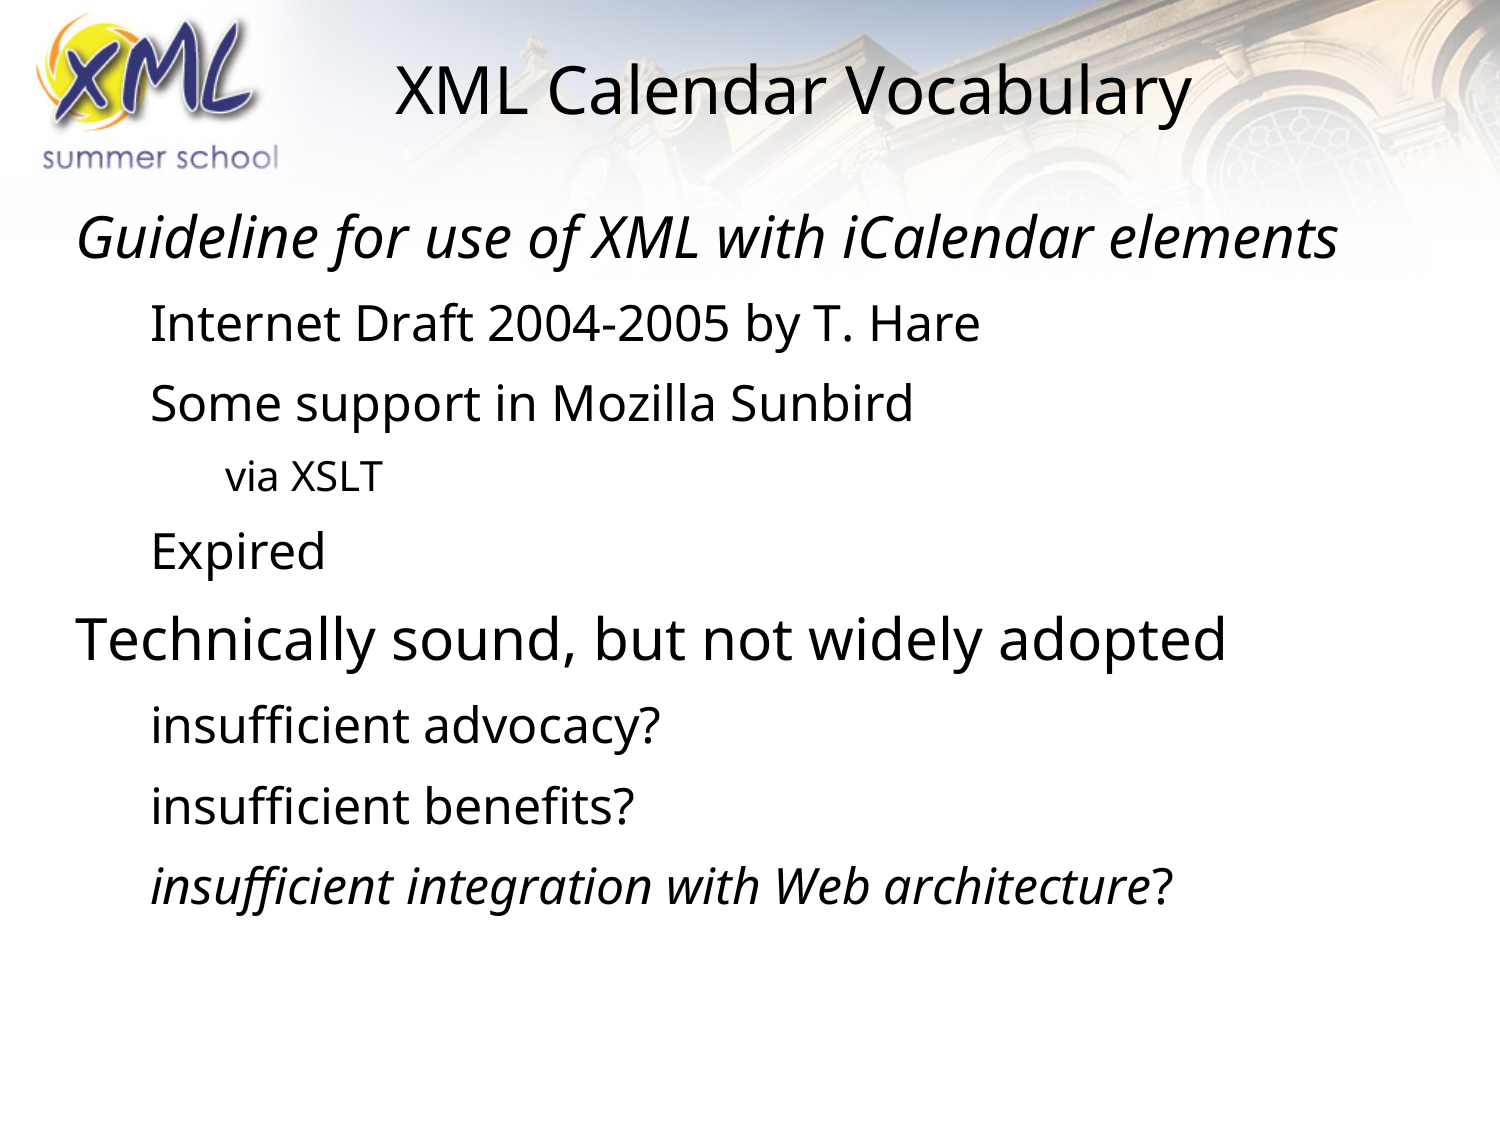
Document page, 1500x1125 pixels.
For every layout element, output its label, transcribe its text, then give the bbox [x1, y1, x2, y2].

picture [0, 0, 1500, 1125]
list Guideline for use of XML with iCalendar elements Internet Draft 2004-2005 by T. Hare Some support in Mozilla Sunbird via XSLT Expired Technically sound, but not widely adopted insufficient advocacy? insufficient benefits? insufficient integration with Web architecture? [75, 195, 1426, 991]
title XML Calendar Vocabulary [281, 8, 1306, 170]
